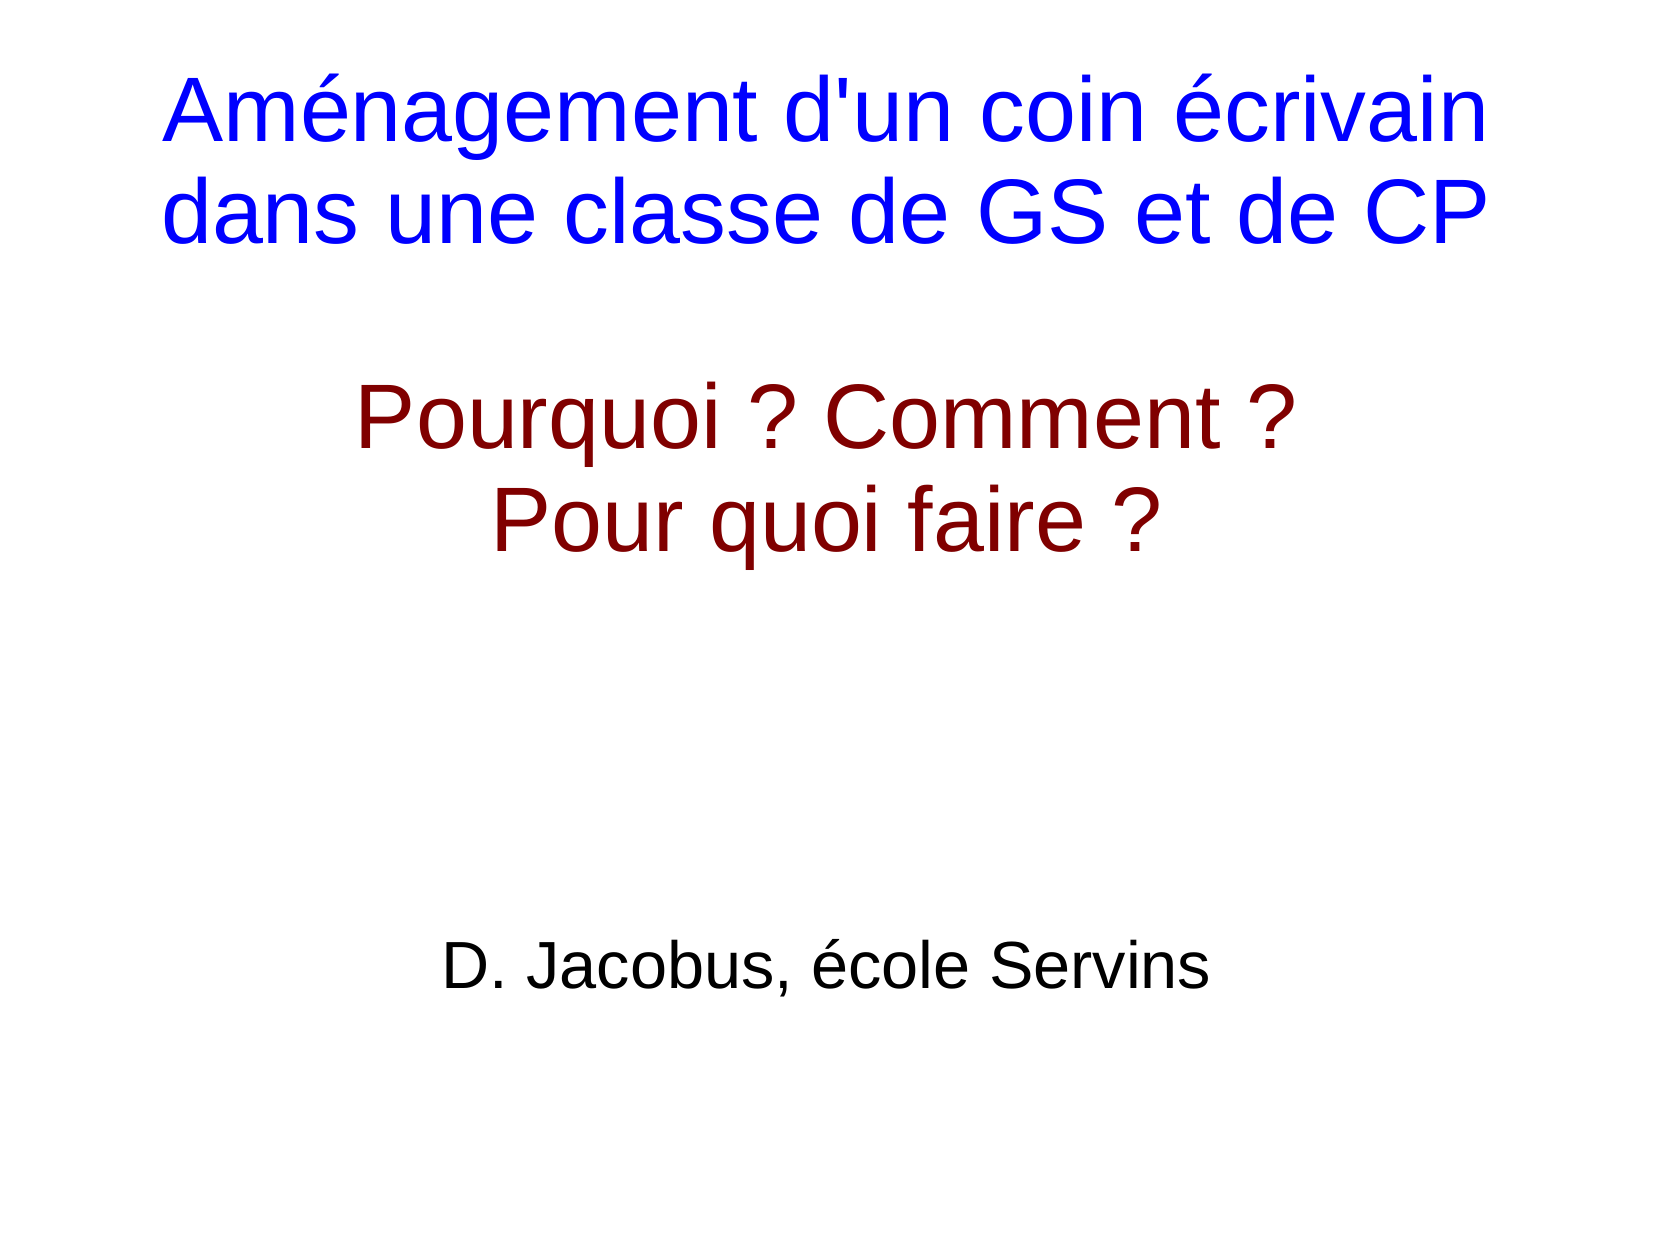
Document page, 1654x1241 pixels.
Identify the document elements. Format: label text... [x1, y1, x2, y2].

title Aménagement d'un coin écrivain dans une classe de GS et de CP Pourquoi ? Comment ? Pour quoi faire ? [82, 58, 1571, 674]
subtitle D. Jacobus, école Servins [82, 845, 1571, 1087]
